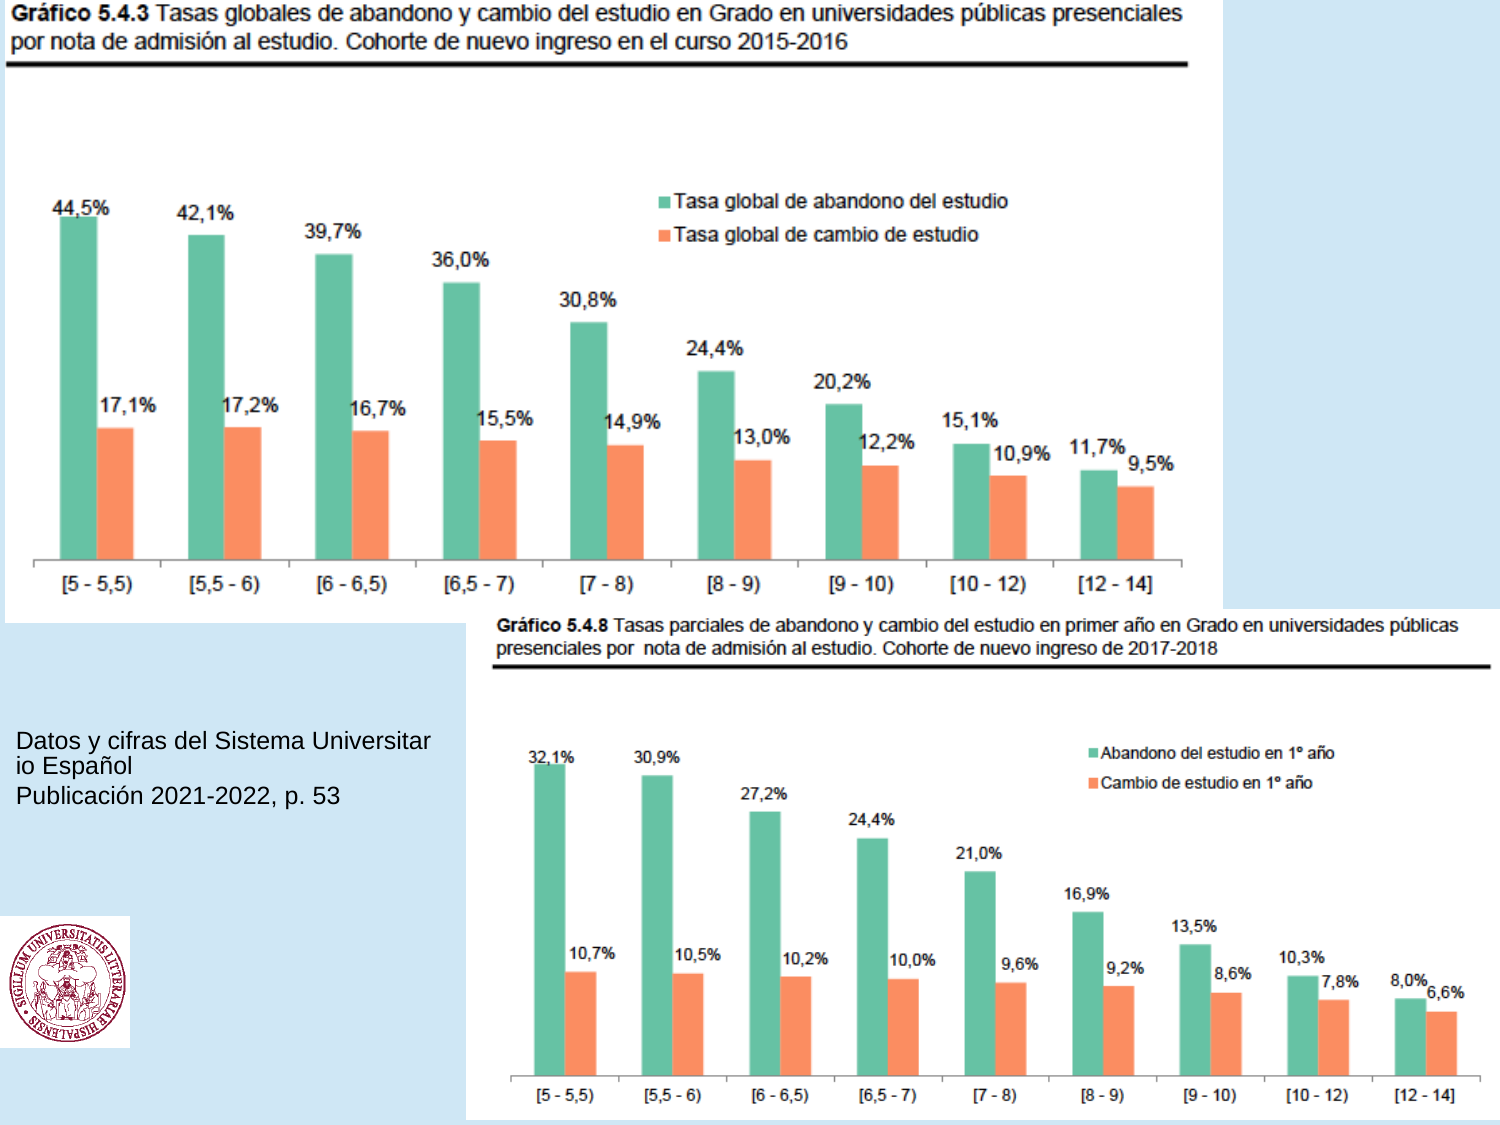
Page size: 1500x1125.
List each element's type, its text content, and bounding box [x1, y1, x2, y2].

text_box Datos y cifras del Sistema Universitario Español Publicación 2021-2022, p. 53 [1, 717, 450, 792]
picture [5, 0, 1500, 1120]
picture [0, 916, 130, 1048]
